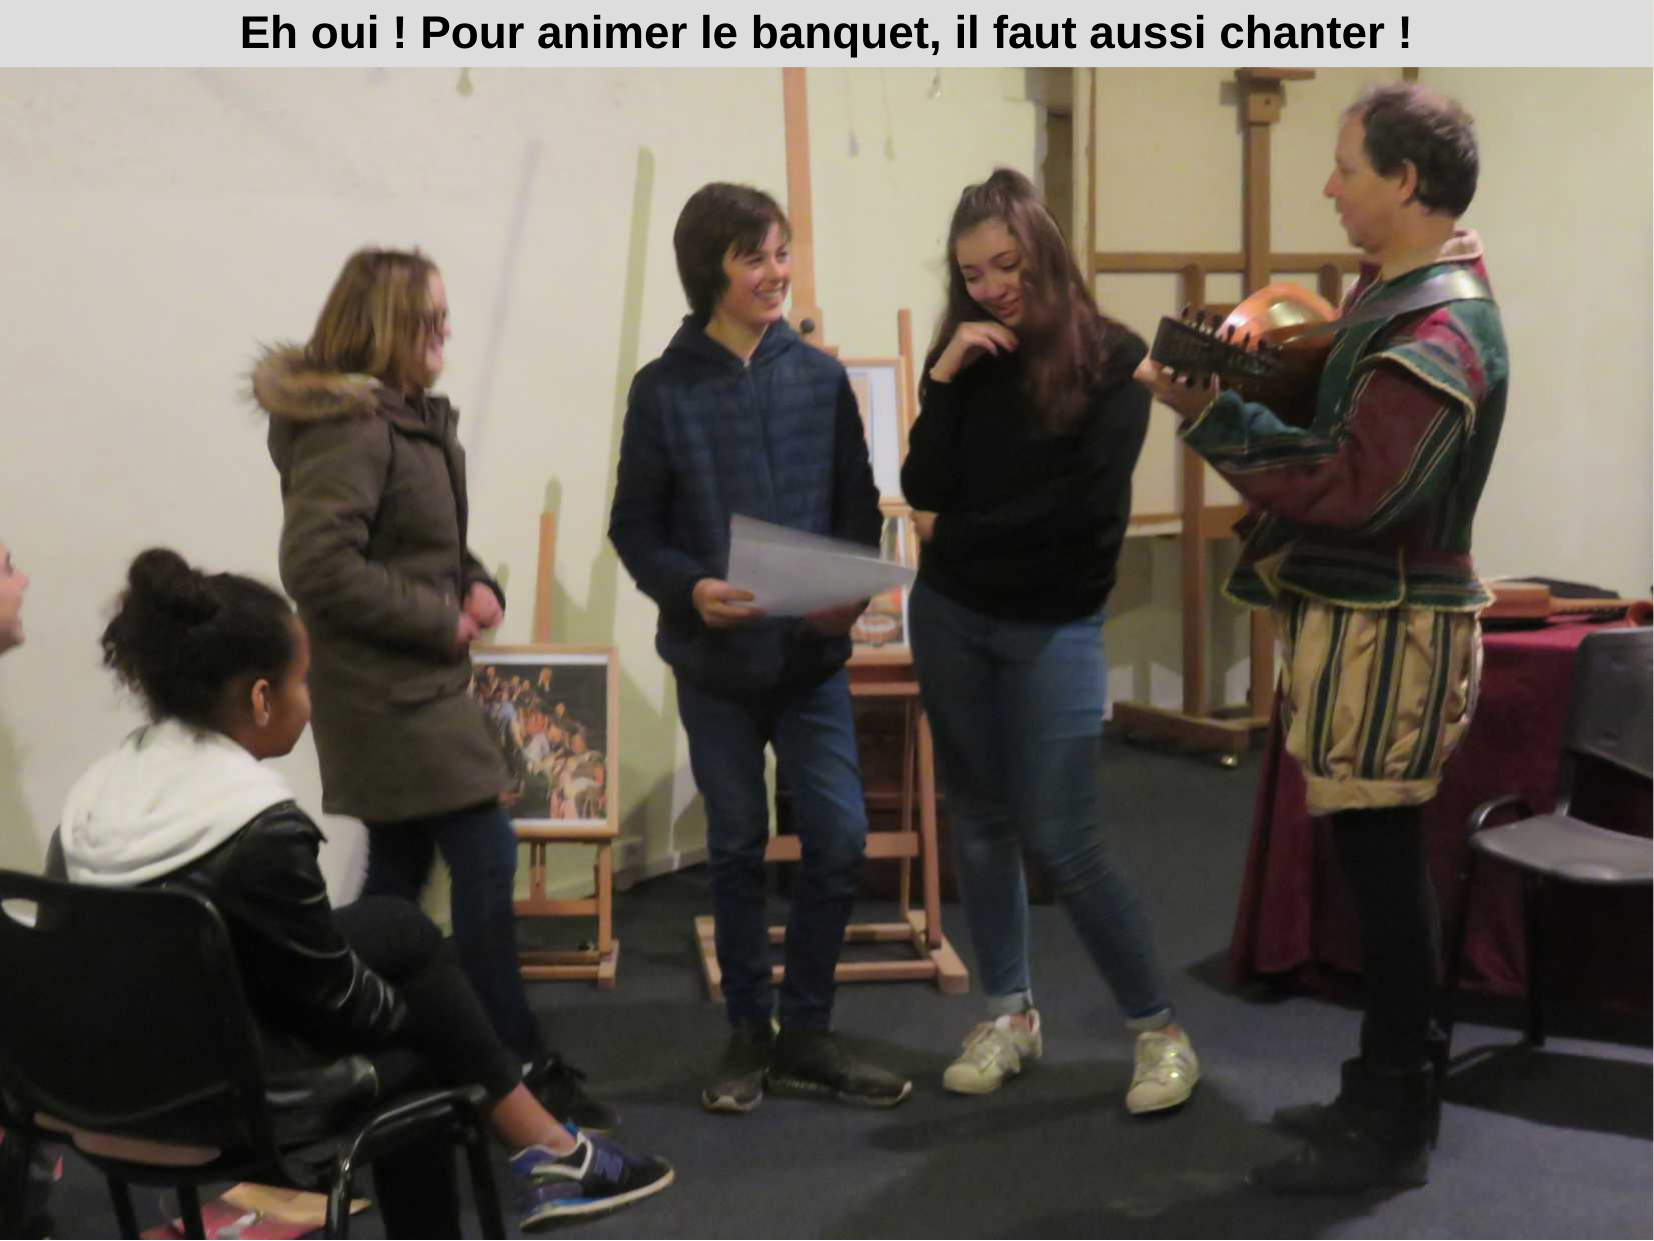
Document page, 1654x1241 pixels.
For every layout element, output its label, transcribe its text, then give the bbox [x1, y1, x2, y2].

picture [0, 68, 1654, 1241]
text_box Eh oui ! Pour animer le banquet, il faut aussi chanter ! [0, 0, 1654, 68]
